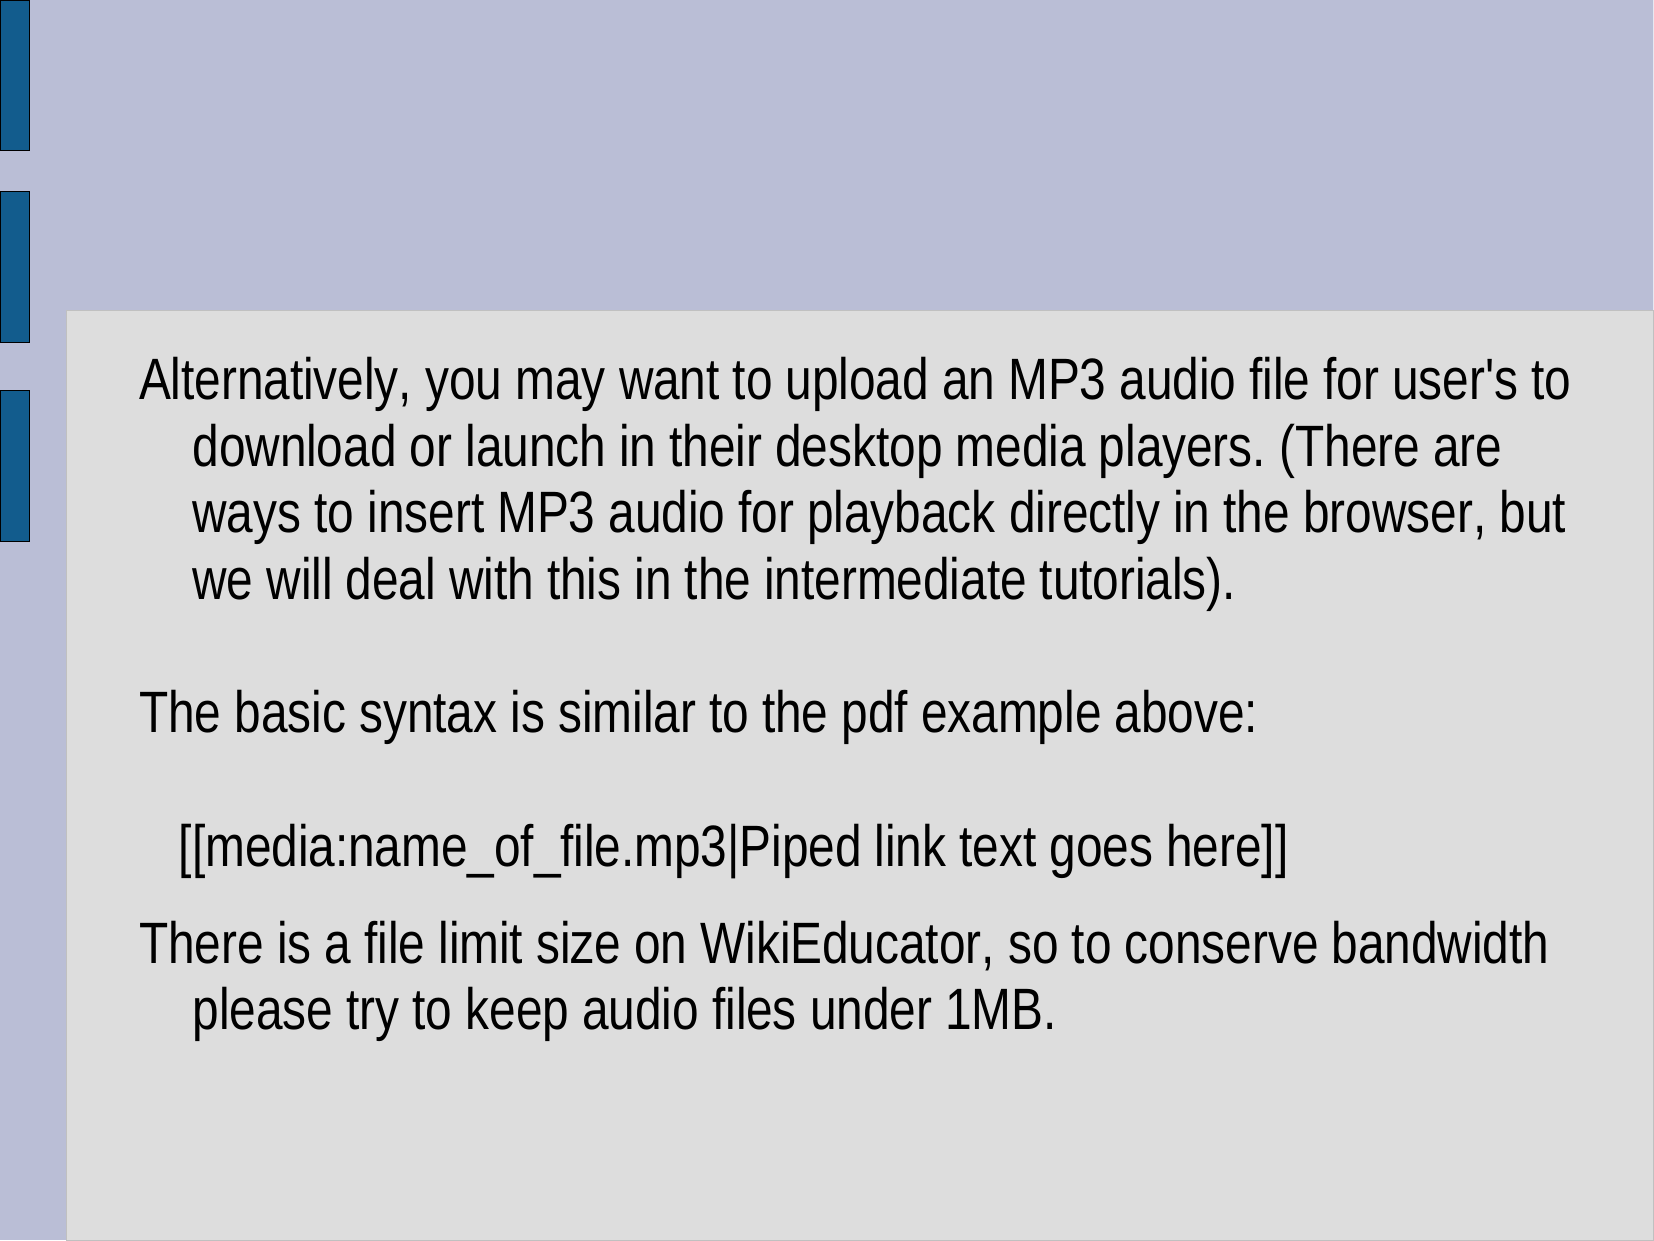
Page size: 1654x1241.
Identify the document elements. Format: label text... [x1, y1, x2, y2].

list Alternatively, you may want to upload an MP3 audio file for user's to download or launch in their desktop media players. (There are ways to insert MP3 audio for playback directly in the browser, but we will deal with this in the intermediate tutorials). The basic syntax is similar to the pdf example above: [[media:name_of_file.mp3|Piped link text goes here]] There is a file limit size on WikiEducator, so to conserve bandwidth please try to keep audio files under 1MB. [121, 344, 1613, 1127]
